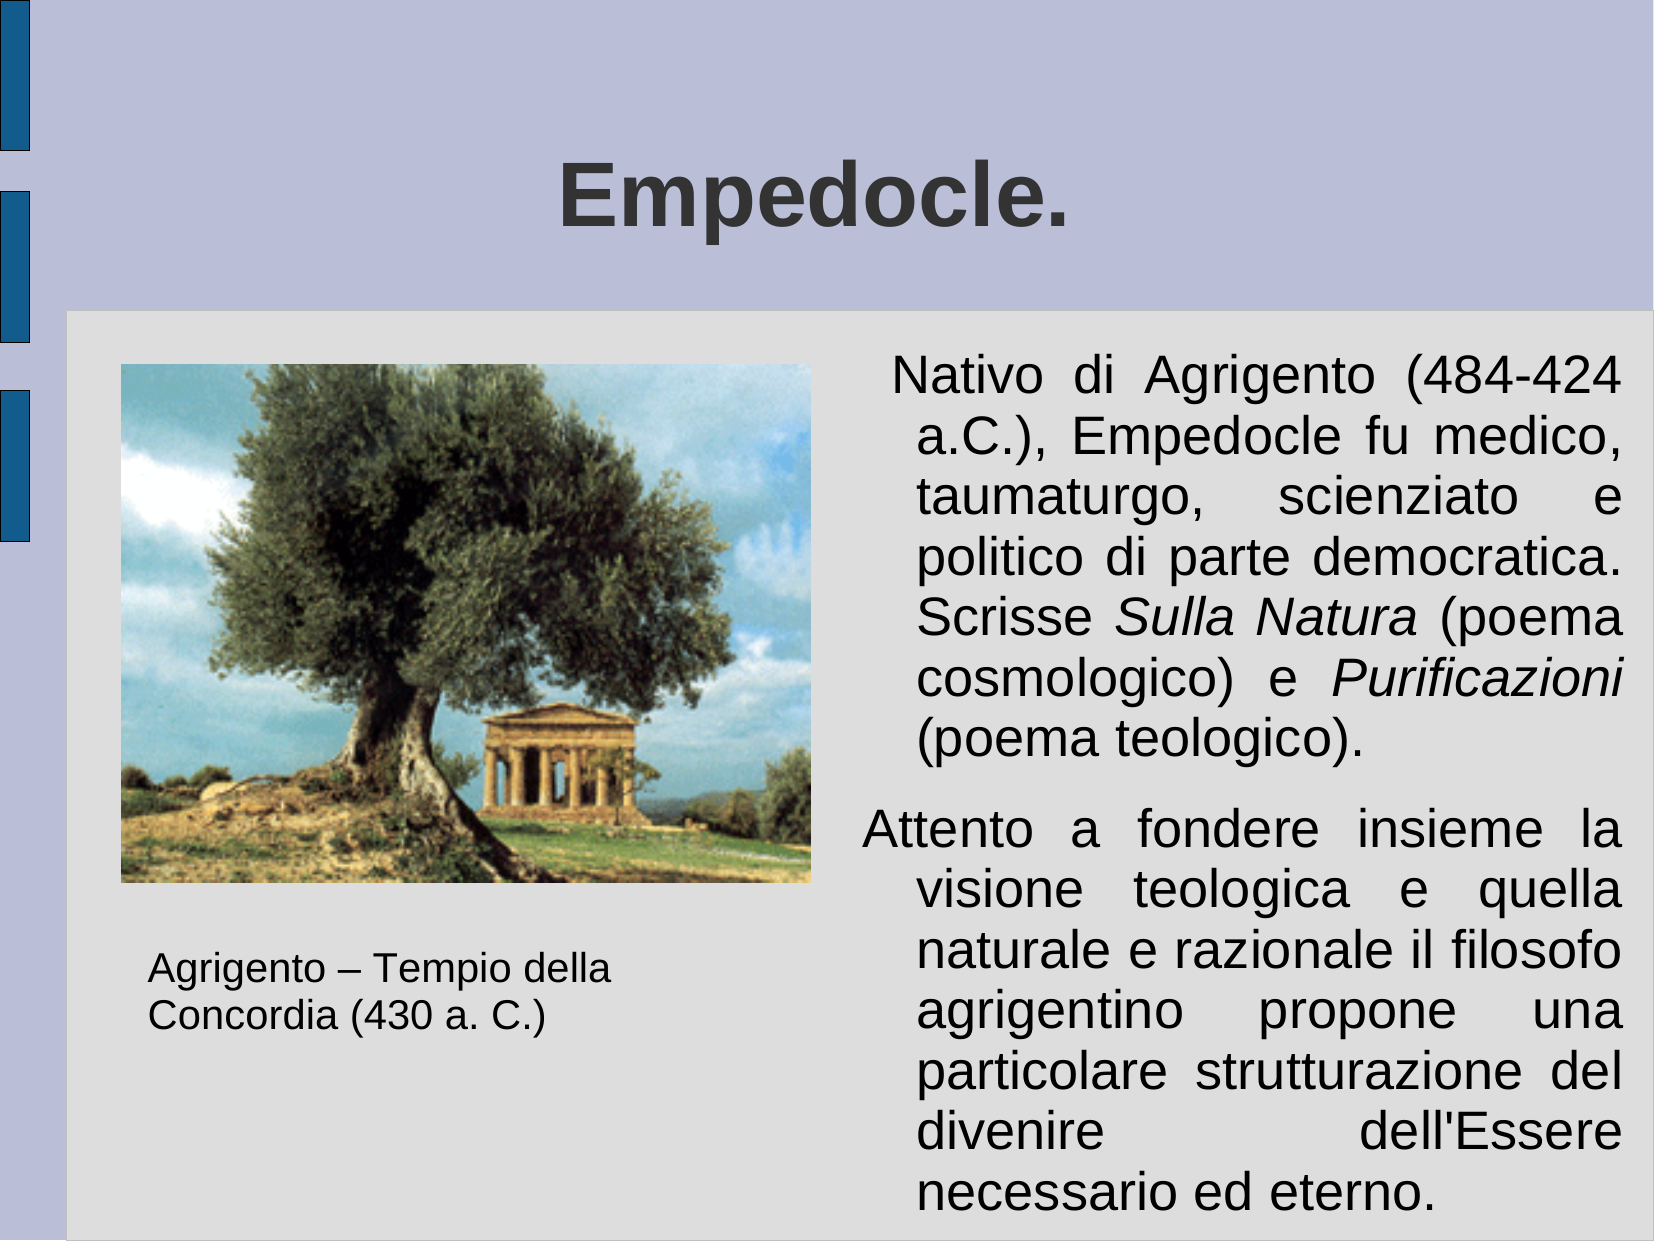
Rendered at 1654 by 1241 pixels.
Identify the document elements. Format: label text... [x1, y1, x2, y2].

list Nativo di Agrigento (484-424 a.C.), Empedocle fu medico, taumaturgo, scienziato e politico di parte democratica. Scrisse Sulla Natura (poema cosmologico) e Purificazioni (poema teologico). Attento a fondere insieme la visione teologica e quella naturale e razionale il filosofo agrigentino propone una particolare strutturazione del divenire dell'Essere necessario ed eterno. [845, 344, 1625, 1222]
text_box Agrigento – Tempio della Concordia (430 a. C.) [147, 944, 798, 1039]
title Empedocle. [121, 91, 1534, 299]
picture [121, 364, 811, 883]
